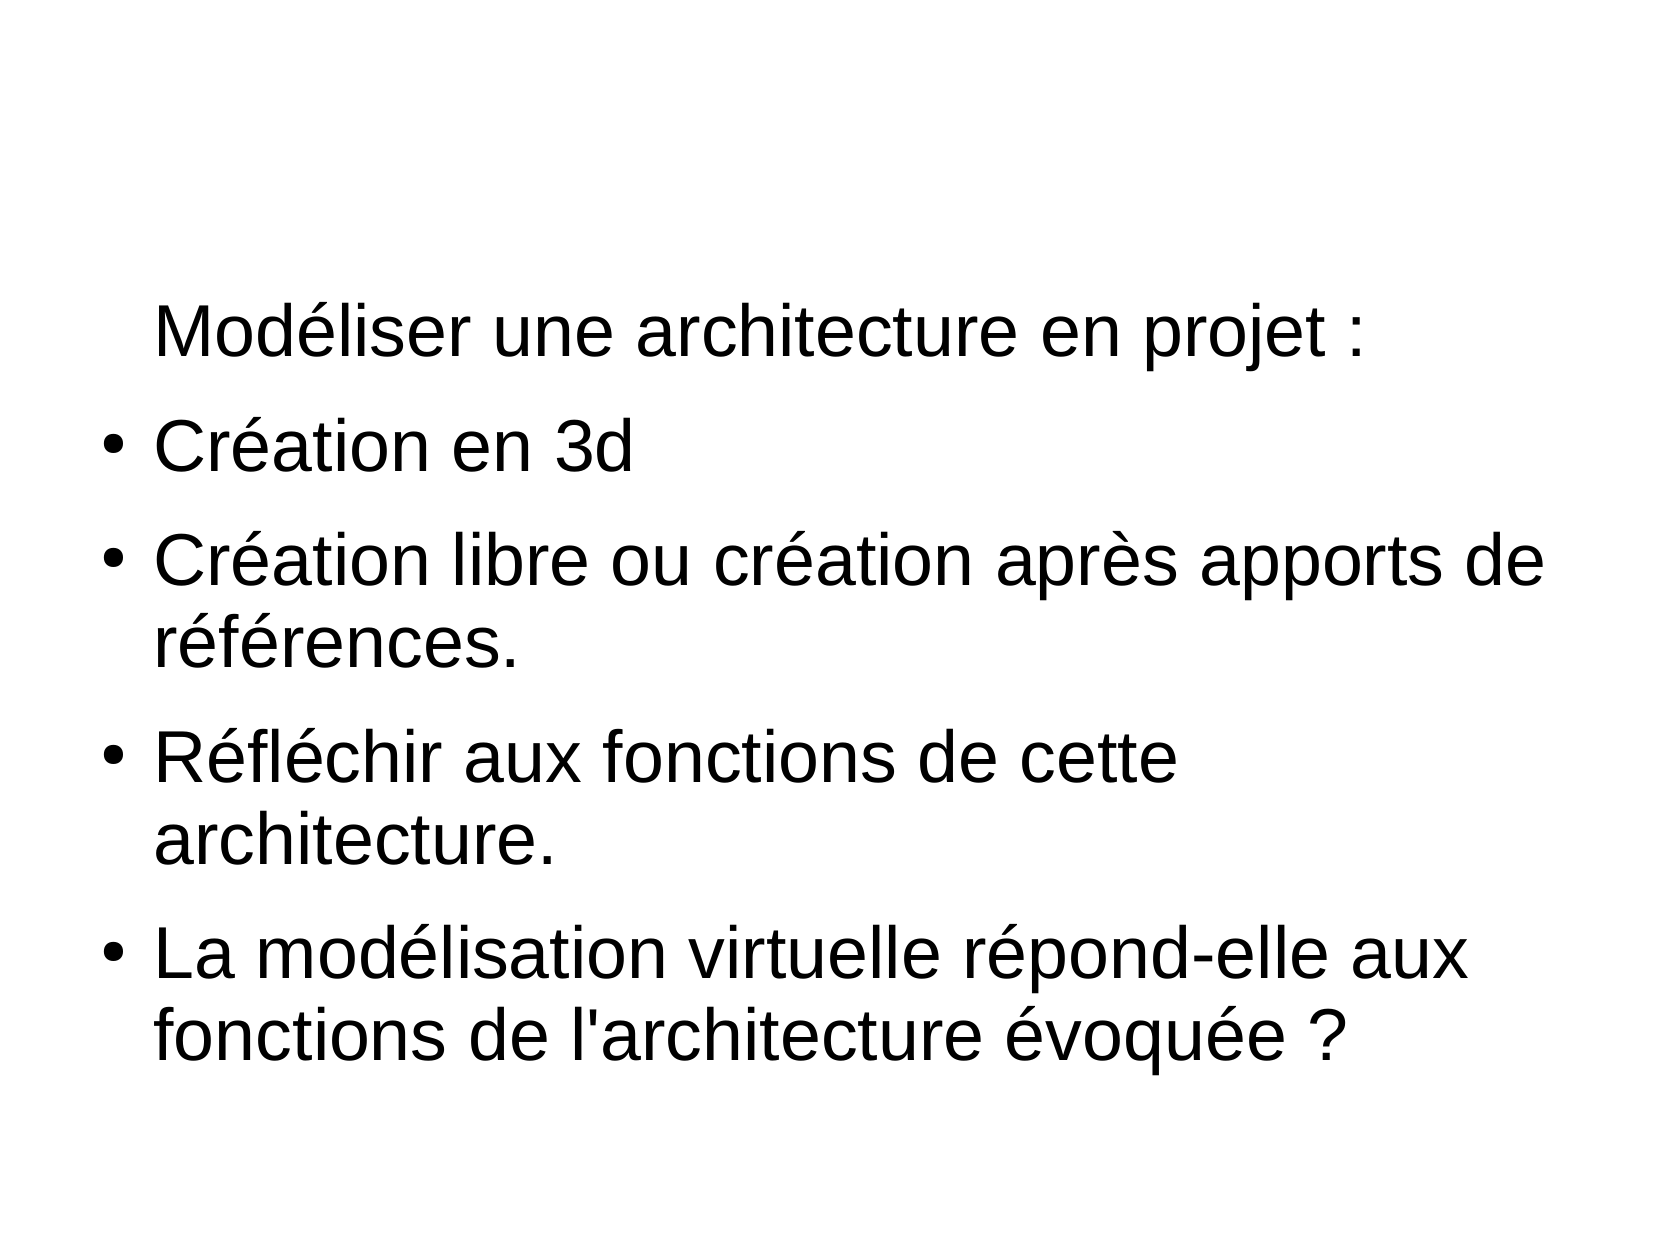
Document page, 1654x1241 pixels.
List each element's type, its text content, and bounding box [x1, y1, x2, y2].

list Modéliser une architecture en projet : Création en 3d Création libre ou création après apports de références. Réfléchir aux fonctions de cette architecture. La modélisation virtuelle répond-elle aux fonctions de l'architecture évoquée ? [82, 290, 1571, 1109]
